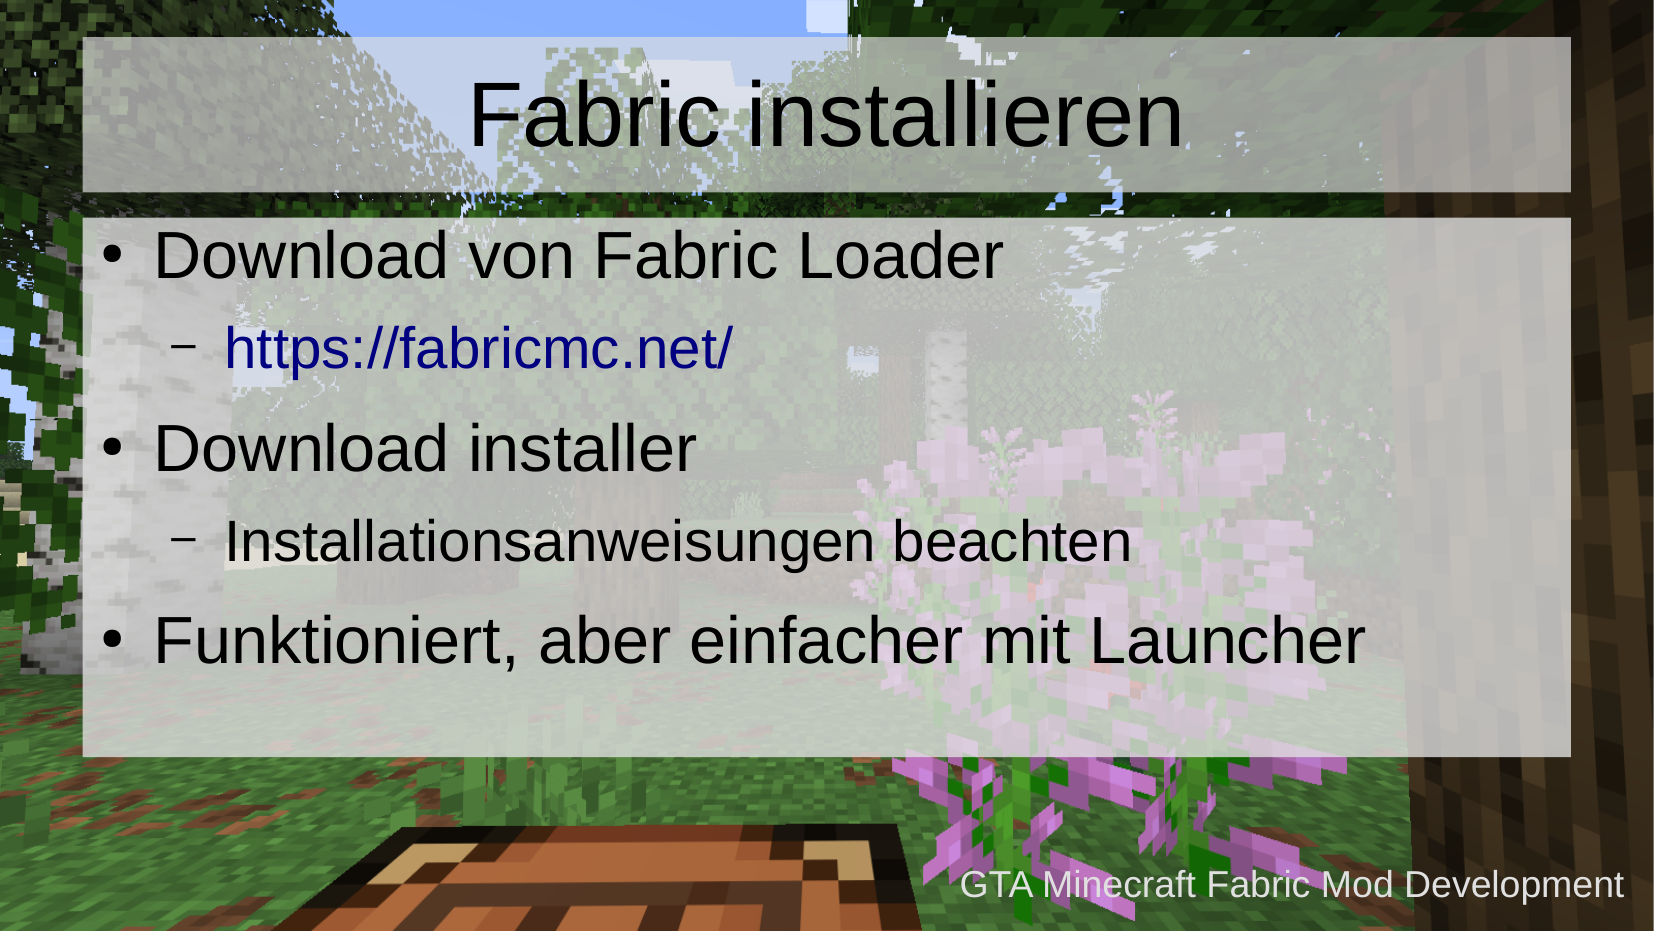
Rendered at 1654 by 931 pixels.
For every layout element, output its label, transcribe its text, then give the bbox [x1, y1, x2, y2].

list Download von Fabric Loader https://fabricmc.net/ Download installer Installationsanweisungen beachten Funktioniert, aber einfacher mit Launcher [82, 217, 1571, 758]
picture [0, 0, 1654, 931]
title Fabric installieren [82, 37, 1571, 193]
